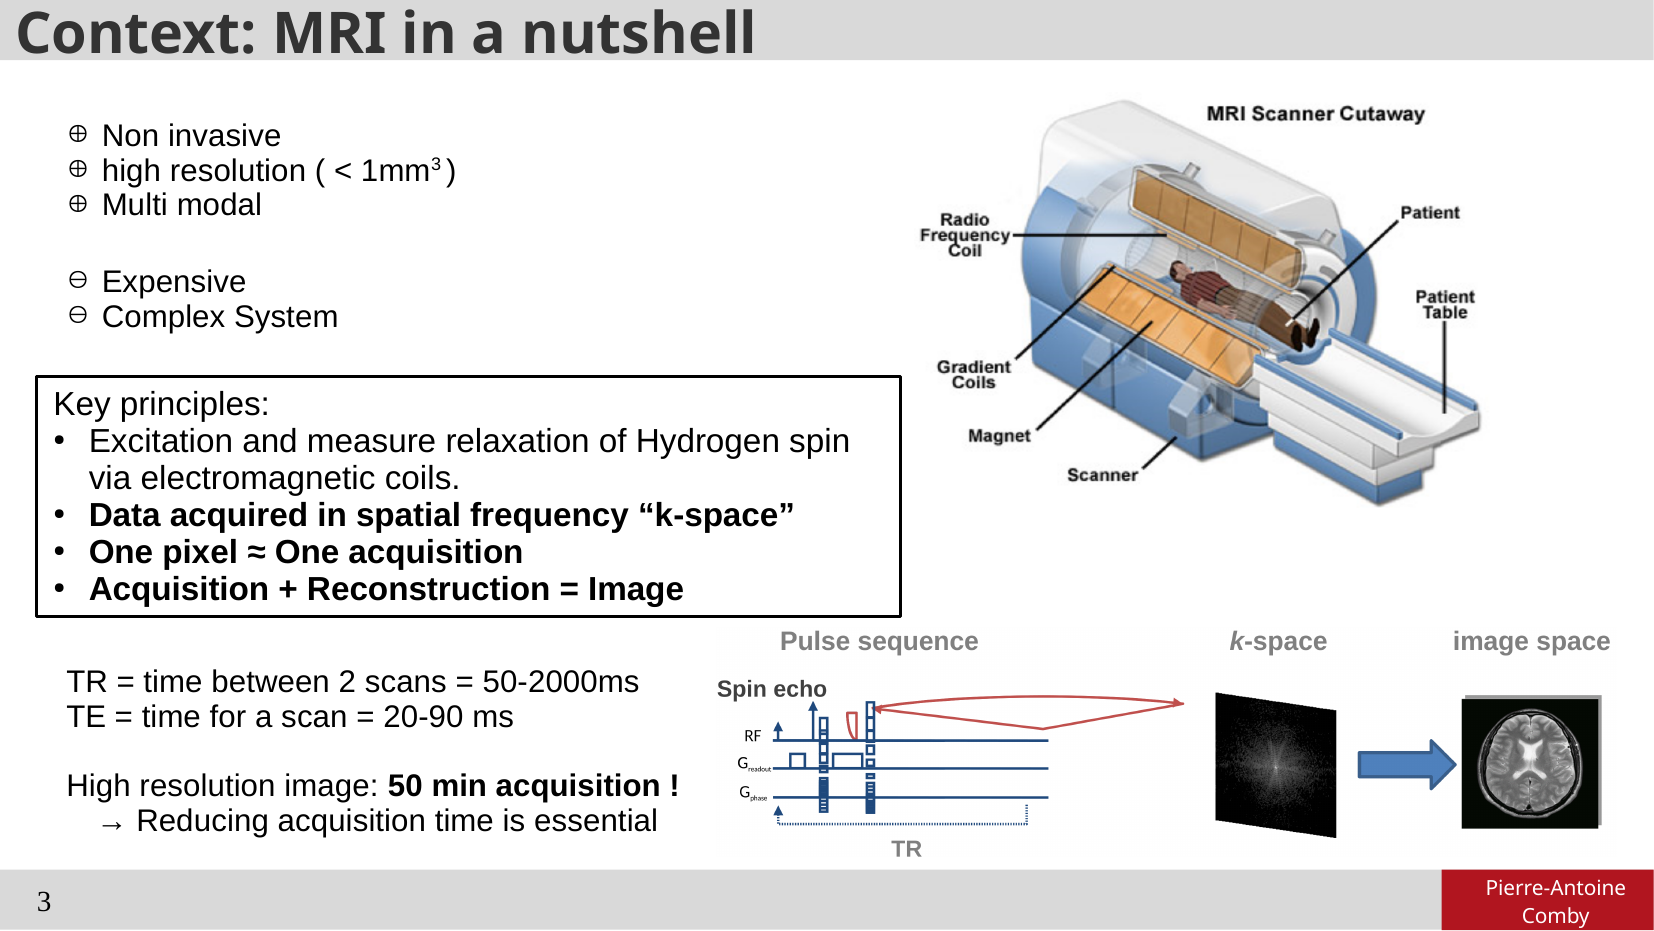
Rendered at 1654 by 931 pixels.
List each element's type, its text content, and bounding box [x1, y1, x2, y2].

picture [716, 627, 1617, 857]
text_box Non invasive high resolution ( < 1mm3 ) Multi modal Expensive Complex System [51, 110, 606, 342]
text_box Key principles: Excitation and measure relaxation of Hydrogen spin via electromagnetic coils. Data acquired in spatial frequency “k-space” One pixel ≈ One acquisition Acquisition + Reconstruction = Image [36, 376, 901, 617]
picture [913, 85, 1514, 517]
text_box TR = time between 2 scans = 50-2000ms TE = time for a scan = 20-90 ms High resolution image: 50 min acquisition ! → Reducing acquisition time is essential [51, 656, 717, 881]
title Context: MRI in a nutshell [15, 0, 1504, 66]
